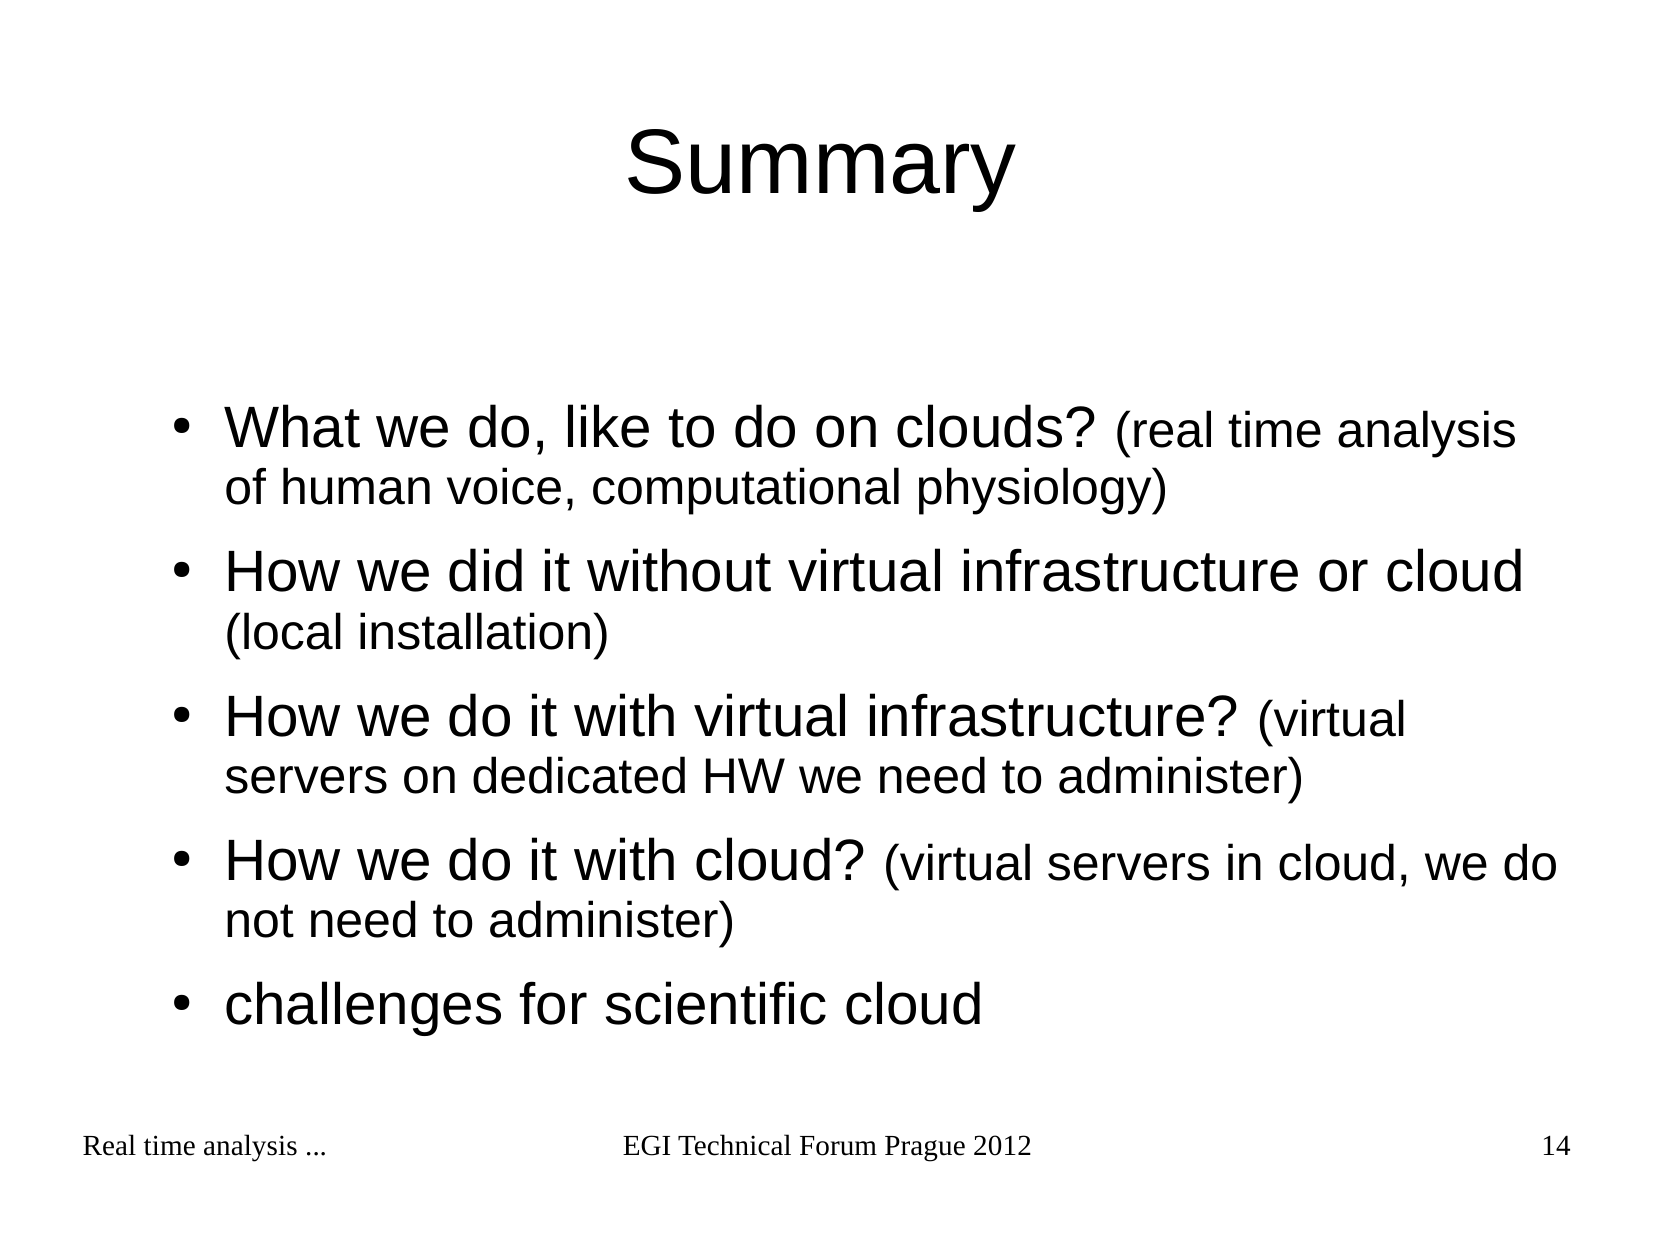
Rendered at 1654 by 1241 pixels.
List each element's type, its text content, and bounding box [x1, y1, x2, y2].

title Summary [76, 58, 1565, 266]
list What we do, like to do on clouds? (real time analysis of human voice, computational physiology) How we did it without virtual infrastructure or cloud (local installation) How we do it with virtual infrastructure? (virtual servers on dedicated HW we need to administer) How we do it with cloud? (virtual servers in cloud, we do not need to administer) challenges for scientific cloud [82, 290, 1571, 1109]
